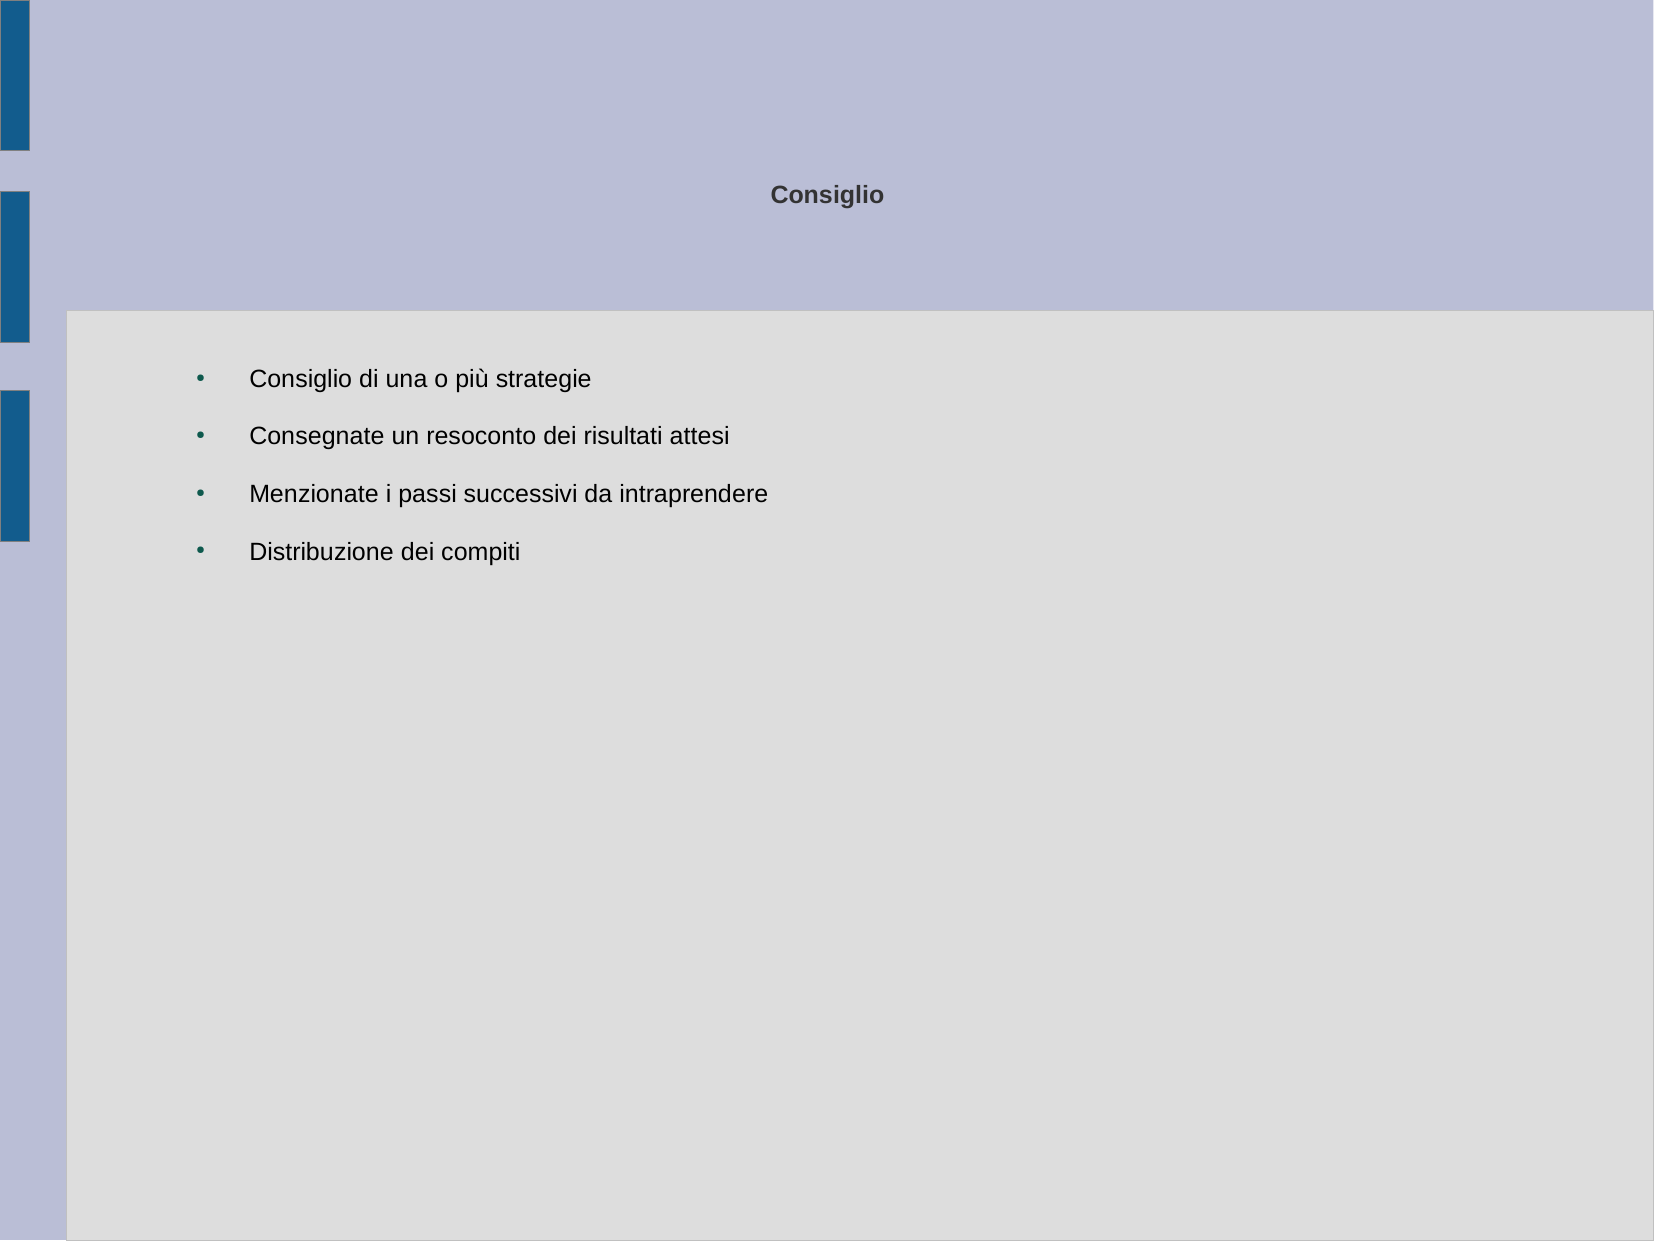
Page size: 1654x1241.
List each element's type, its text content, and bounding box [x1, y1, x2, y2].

title Consiglio [121, 91, 1534, 299]
list Consiglio di una o più strategie Consegnate un resoconto dei risultati attesi Menzionate i passi successivi da intraprendere Distribuzione dei compiti [178, 364, 1570, 1147]
